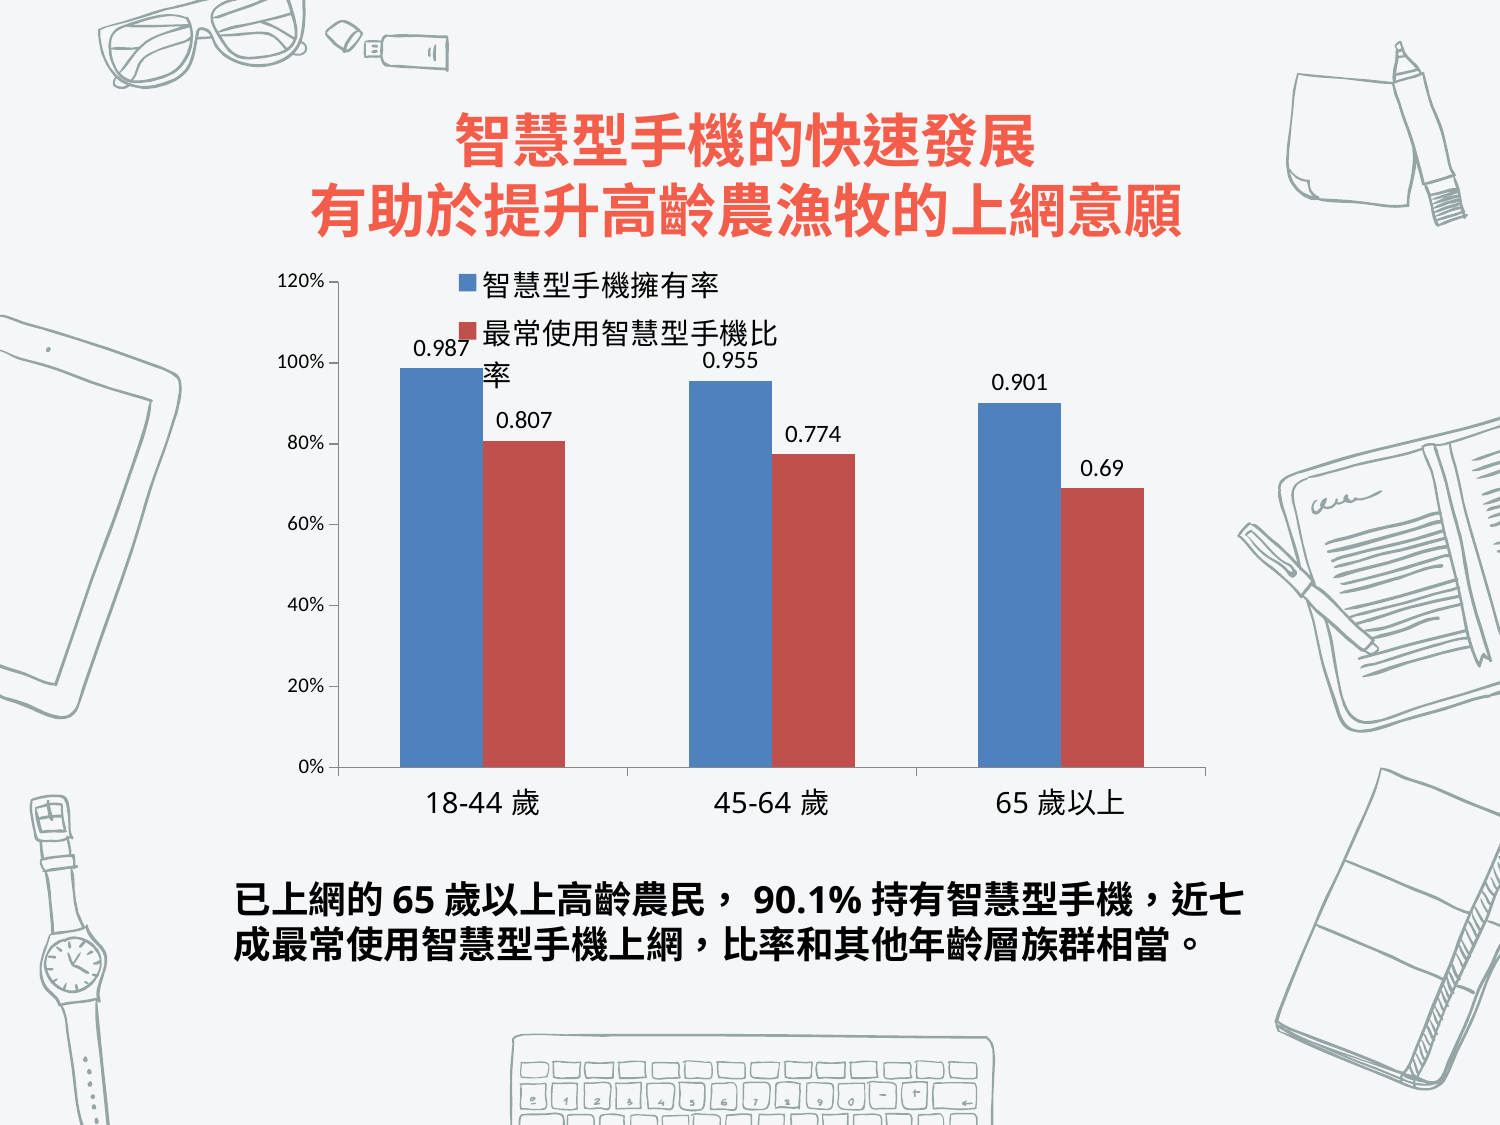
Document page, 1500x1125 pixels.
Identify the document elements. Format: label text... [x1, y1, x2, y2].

title 智慧型手機的快速發展 有助於提升高齡農漁牧的上網意願 [277, 78, 1215, 255]
list 已上網的65歲以上高齡農民，90.1%持有智慧型手機，近七成最常使用智慧型手機上網，比率和其他年齡層族群相當。 [218, 861, 1270, 1004]
chart [218, 255, 1220, 823]
